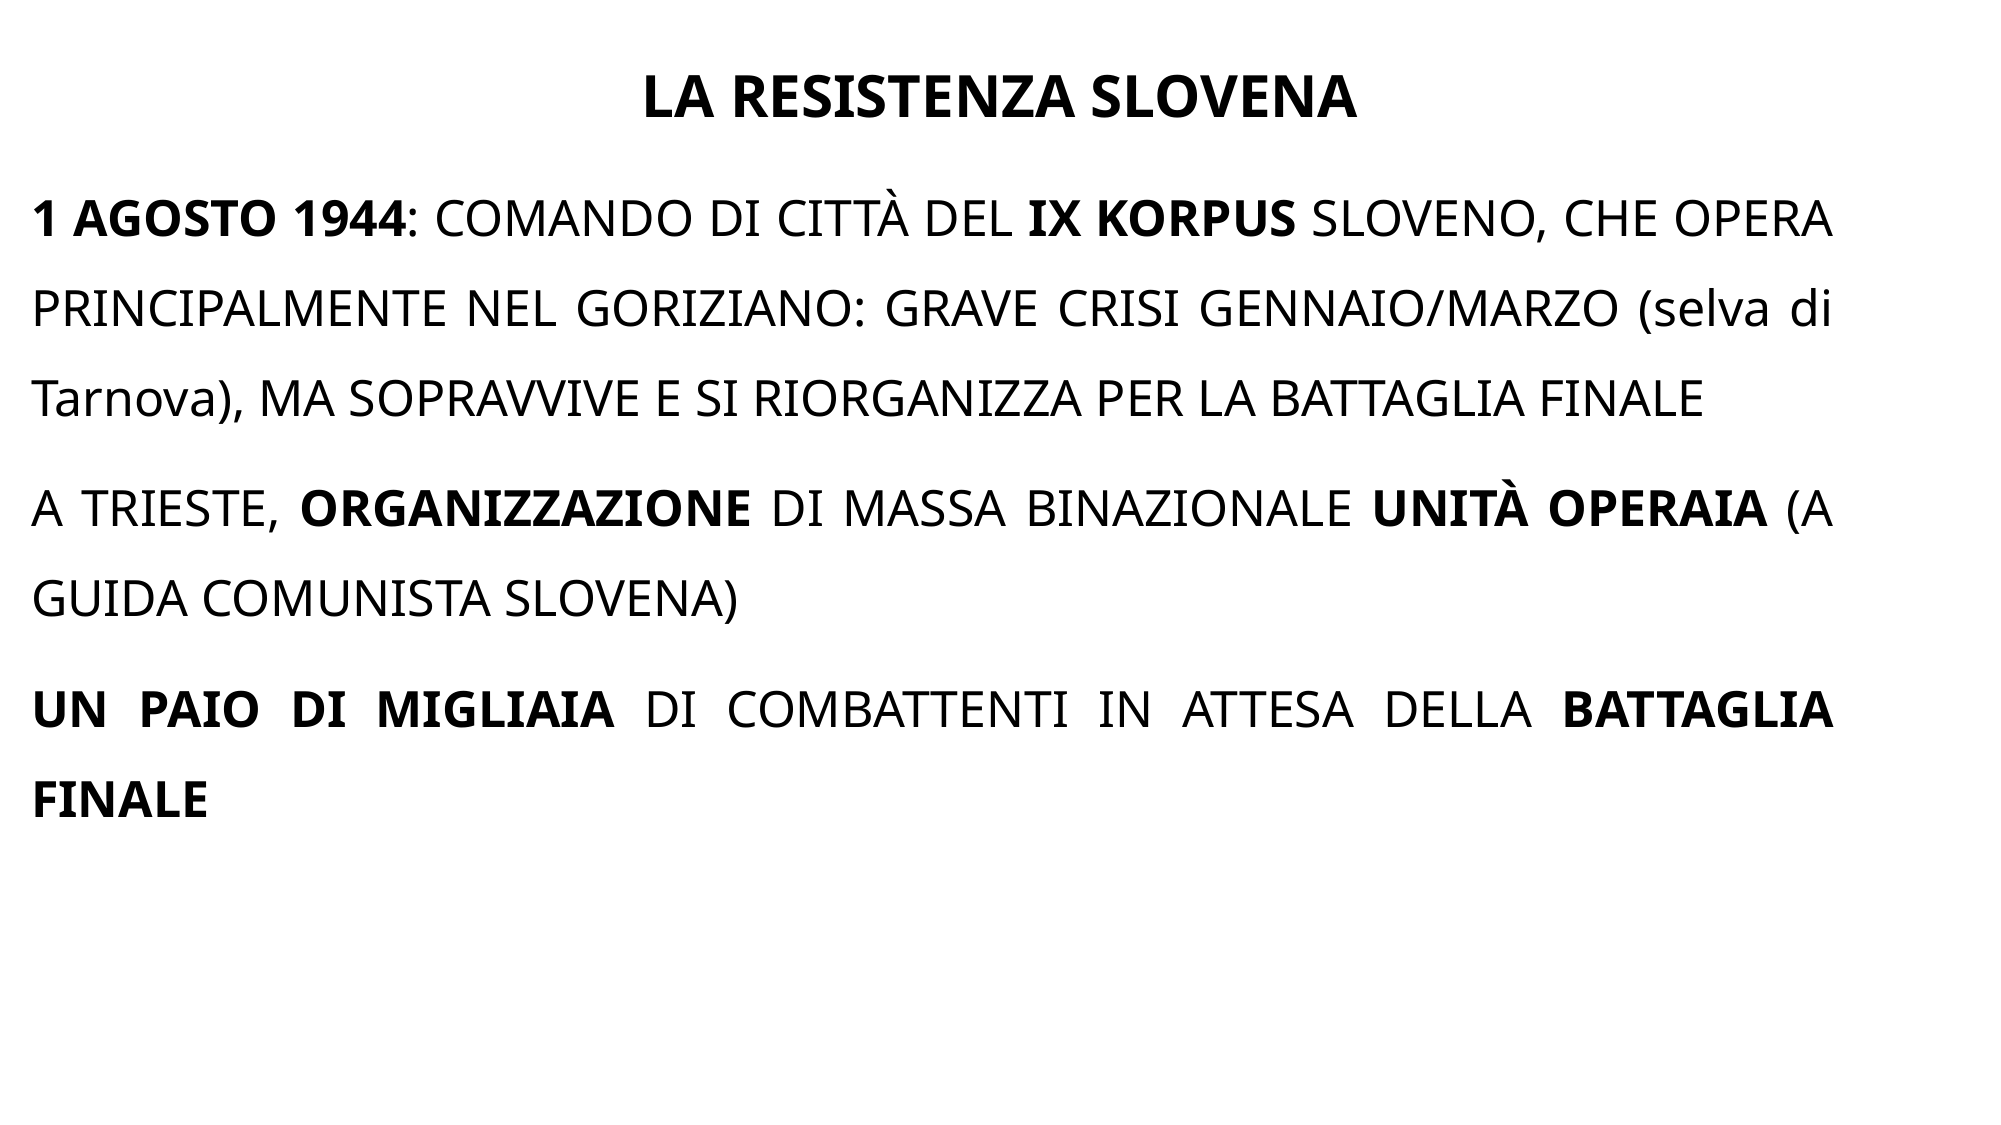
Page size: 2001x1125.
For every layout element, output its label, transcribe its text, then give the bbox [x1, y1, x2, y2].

title LA RESISTENZA SLOVENA [137, 59, 1863, 112]
list 1 AGOSTO 1944: COMANDO DI CITTÀ DEL IX KORPUS SLOVENO, CHE OPERA PRINCIPALMENTE NEL GORIZIANO: GRAVE CRISI GENNAIO/MARZO (selva di Tarnova), MA SOPRAVVIVE E SI RIORGANIZZA PER LA BATTAGLIA FINALE A TRIESTE, ORGANIZZAZIONE DI MASSA BINAZIONALE UNITÀ OPERAIA (A GUIDA COMUNISTA SLOVENA) UN PAIO DI MIGLIAIA DI COMBATTENTI IN ATTESA DELLA BATTAGLIA FINALE [16, 148, 1863, 1014]
